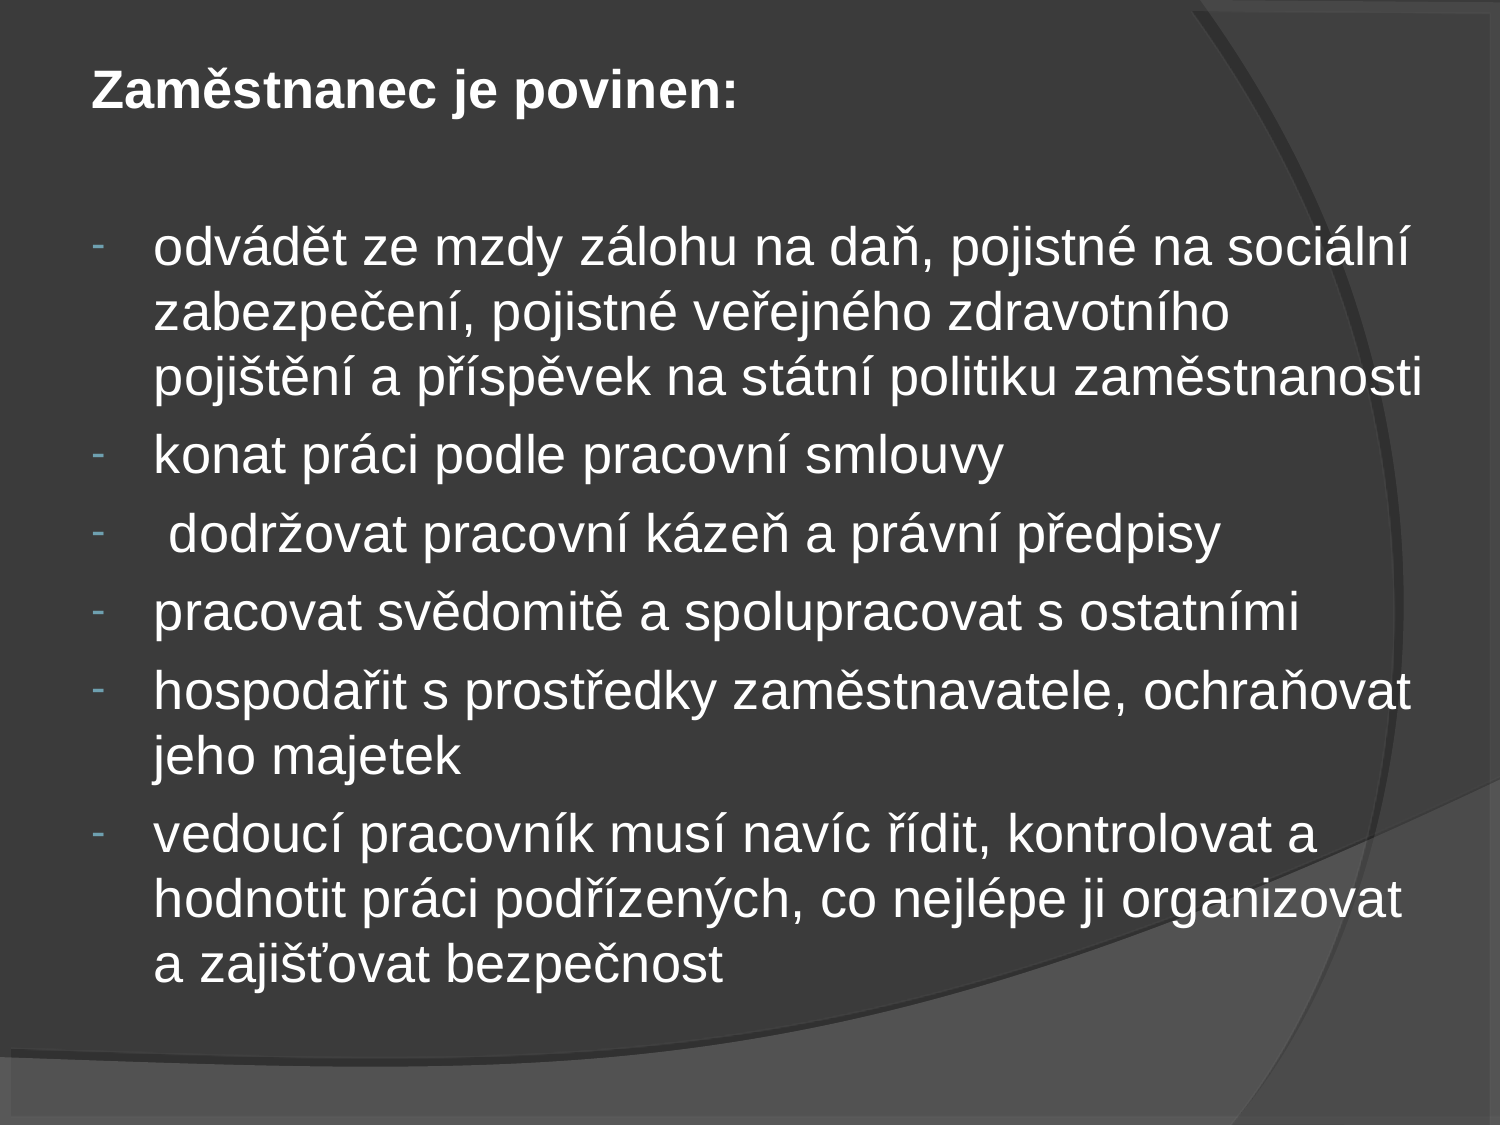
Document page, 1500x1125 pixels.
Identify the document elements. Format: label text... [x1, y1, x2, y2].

list Zaměstnanec je povinen: odvádět ze mzdy zálohu na daň, pojistné na sociální zabezpečení, pojistné veřejného zdravotního pojištění a příspěvek na státní politiku zaměstnanosti konat práci podle pracovní smlouvy dodržovat pracovní kázeň a právní předpisy pracovat svědomitě a spolupracovat s ostatními hospodařit s prostředky zaměstnavatele, ochraňovat jeho majetek vedoucí pracovník musí navíc řídit, kontrolovat a hodnotit práci podřízených, co nejlépe ji organizovat a zajišťovat bezpečnost [70, 46, 1454, 1080]
